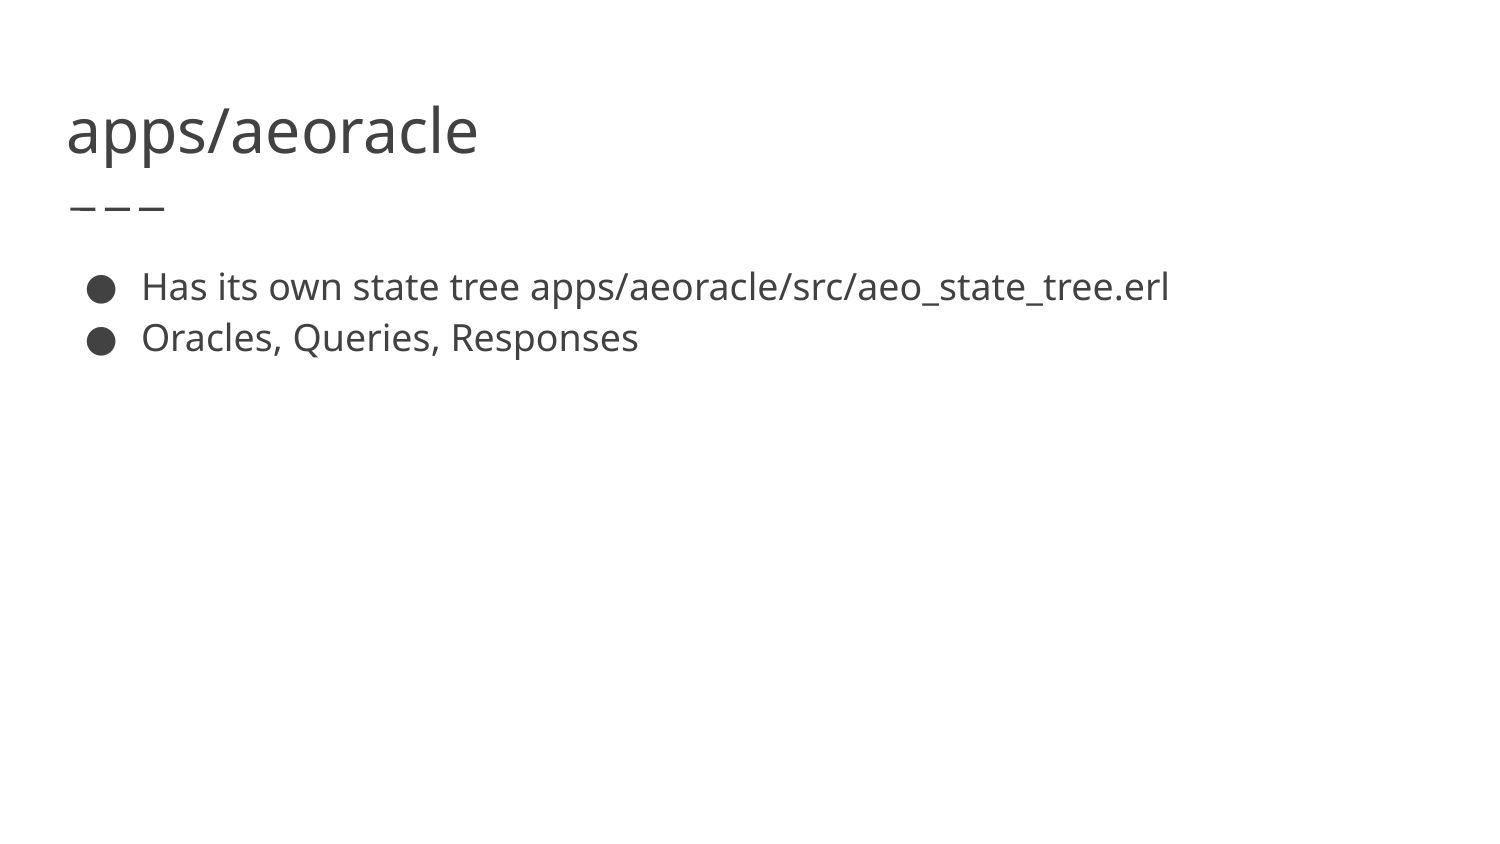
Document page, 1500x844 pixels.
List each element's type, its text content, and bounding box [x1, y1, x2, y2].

list Has its own state tree apps/aeoracle/src/aeo_state_tree.erl Oracles, Queries, Responses [51, 240, 1449, 750]
title apps/aeoracle [51, 61, 1449, 182]
